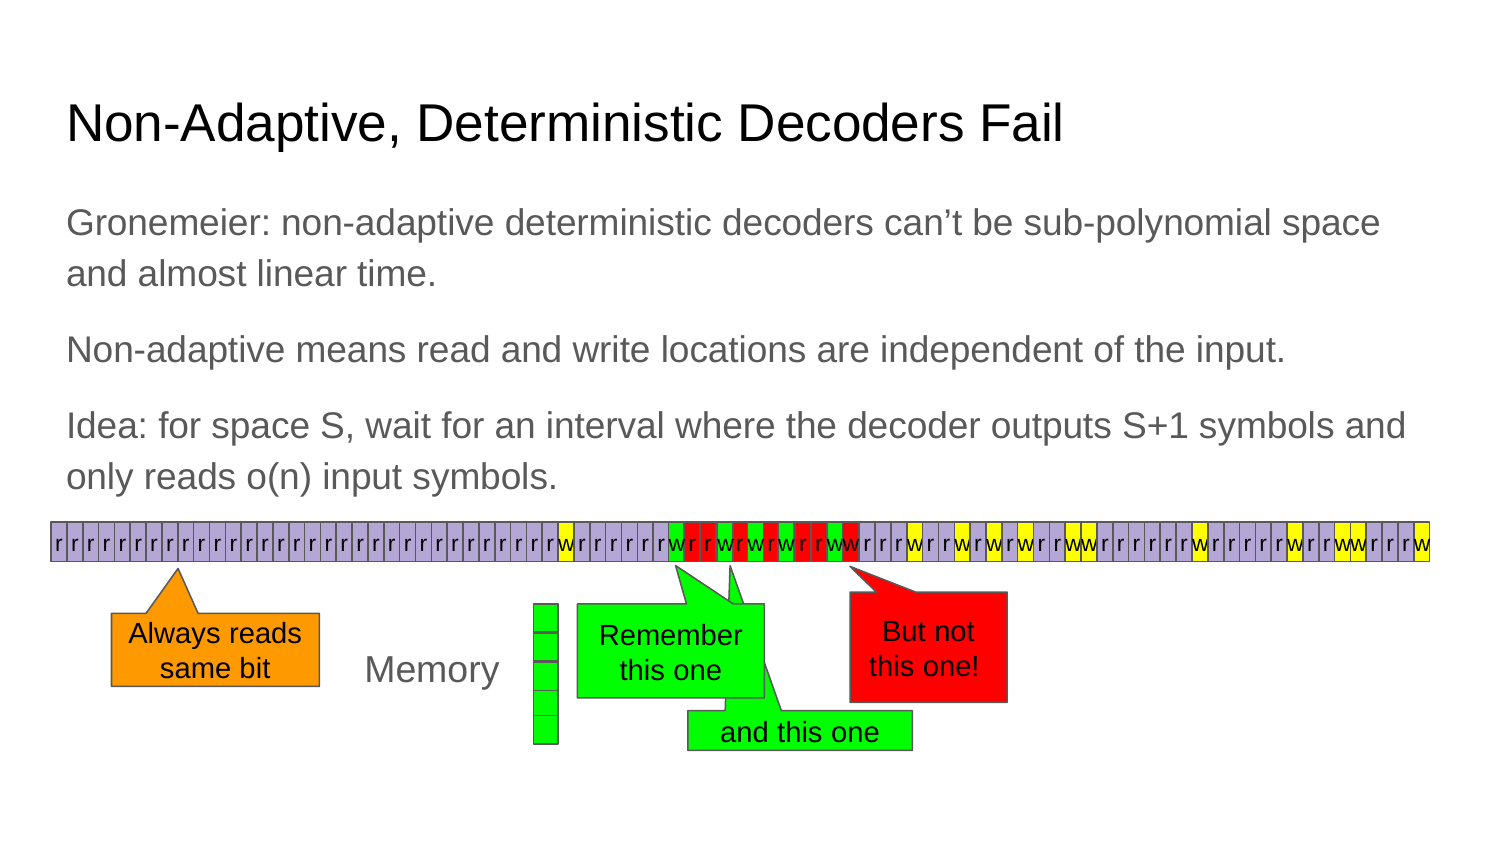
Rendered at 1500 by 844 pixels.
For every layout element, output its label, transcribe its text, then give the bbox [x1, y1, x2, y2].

text_box r [685, 521, 700, 562]
text_box r [875, 521, 890, 562]
text_box Remember this one [577, 565, 765, 698]
text_box w [1287, 521, 1302, 549]
text_box r [1001, 521, 1017, 562]
text_box r [447, 521, 463, 562]
text_box r [82, 521, 98, 562]
text_box w [842, 521, 859, 562]
text_box w [1192, 521, 1207, 549]
text_box r [336, 521, 352, 562]
text_box r [257, 521, 272, 562]
text_box r [146, 521, 161, 562]
text_box r [241, 521, 257, 562]
text_box r [890, 521, 906, 562]
text_box and this one [728, 565, 744, 603]
text_box But not this one! [849, 566, 1008, 703]
text_box w [558, 541, 574, 562]
text_box w [717, 521, 734, 562]
text_box and this one [687, 664, 913, 751]
text_box r [478, 521, 494, 562]
text_box r [510, 521, 526, 562]
text_box w [986, 521, 1001, 549]
text_box r [1366, 521, 1382, 562]
text_box w [668, 521, 685, 562]
text_box r [589, 521, 605, 562]
text_box w [826, 541, 842, 562]
text_box r [922, 521, 938, 562]
text_box w [1065, 541, 1081, 562]
text_box r [1049, 521, 1065, 562]
text_box w [954, 521, 970, 549]
text_box r [352, 521, 368, 562]
text_box r [1255, 521, 1271, 562]
text_box r [66, 521, 82, 562]
text_box r [1112, 521, 1128, 562]
text_box r [1302, 521, 1318, 562]
text_box w [954, 541, 970, 562]
text_box r [304, 521, 320, 562]
list Gronemeier: non-adaptive deterministic decoders can’t be sub-polynomial space and almost linear time. Non-adaptive means read and write locations are independent of the input. Idea: for space S, wait for an interval where the decoder outputs S+1 symbols and only reads o(n) input symbols. [51, 176, 1449, 513]
text_box r [574, 521, 589, 562]
text_box w [1081, 521, 1096, 549]
text_box r [51, 521, 66, 562]
text_box r [1033, 521, 1049, 562]
text_box r [161, 521, 177, 562]
text_box w [1350, 541, 1366, 562]
text_box w [1192, 541, 1207, 562]
text_box r [1223, 521, 1239, 562]
text_box w [778, 541, 794, 562]
text_box r [463, 521, 478, 562]
text_box r [225, 521, 241, 562]
text_box w [558, 521, 574, 549]
text_box r [431, 521, 447, 562]
text_box r [494, 521, 510, 562]
text_box r [383, 521, 399, 562]
text_box r [1176, 521, 1192, 562]
text_box w [1017, 521, 1033, 549]
text_box w [906, 541, 922, 562]
text_box w [778, 521, 794, 549]
text_box w [1334, 521, 1350, 549]
text_box w [1287, 541, 1302, 562]
text_box r [1160, 521, 1176, 562]
text_box r [130, 521, 146, 562]
text_box r [1128, 521, 1144, 562]
text_box r [764, 521, 778, 562]
text_box r [811, 521, 826, 562]
text_box w [1334, 541, 1350, 562]
text_box r [700, 521, 716, 562]
text_box Memory [349, 630, 527, 706]
text_box [533, 603, 559, 744]
text_box r [734, 521, 747, 562]
text_box w [1017, 541, 1033, 562]
text_box r [1096, 521, 1112, 562]
text_box w [1413, 521, 1430, 562]
text_box r [1271, 521, 1287, 562]
text_box r [526, 521, 542, 562]
text_box w [747, 521, 764, 562]
text_box r [621, 521, 637, 562]
text_box r [1398, 521, 1413, 562]
text_box r [637, 521, 653, 562]
text_box r [938, 521, 954, 562]
text_box r [415, 521, 431, 562]
text_box r [177, 521, 193, 562]
title Non-Adaptive, Deterministic Decoders Fail [51, 72, 1449, 167]
text_box r [288, 521, 304, 562]
text_box r [605, 521, 621, 562]
text_box r [1382, 521, 1398, 562]
text_box r [1207, 521, 1223, 562]
text_box w [906, 521, 922, 549]
text_box r [1318, 521, 1334, 562]
text_box r [98, 521, 114, 562]
text_box r [542, 521, 558, 562]
text_box r [272, 521, 288, 562]
text_box r [368, 521, 383, 562]
text_box w [1065, 521, 1081, 549]
text_box w [1081, 541, 1096, 562]
text_box r [970, 521, 986, 562]
text_box r [1239, 521, 1255, 562]
text_box r [209, 521, 225, 562]
text_box Always reads same bit [111, 568, 320, 687]
text_box r [114, 521, 130, 562]
text_box w [986, 541, 1001, 562]
text_box r [653, 521, 668, 562]
text_box w [826, 521, 842, 549]
text_box r [1144, 521, 1160, 562]
text_box r [859, 521, 875, 562]
text_box r [795, 521, 811, 562]
text_box r [320, 521, 336, 562]
text_box w [1350, 521, 1366, 549]
text_box r [399, 521, 415, 562]
text_box r [193, 521, 209, 562]
